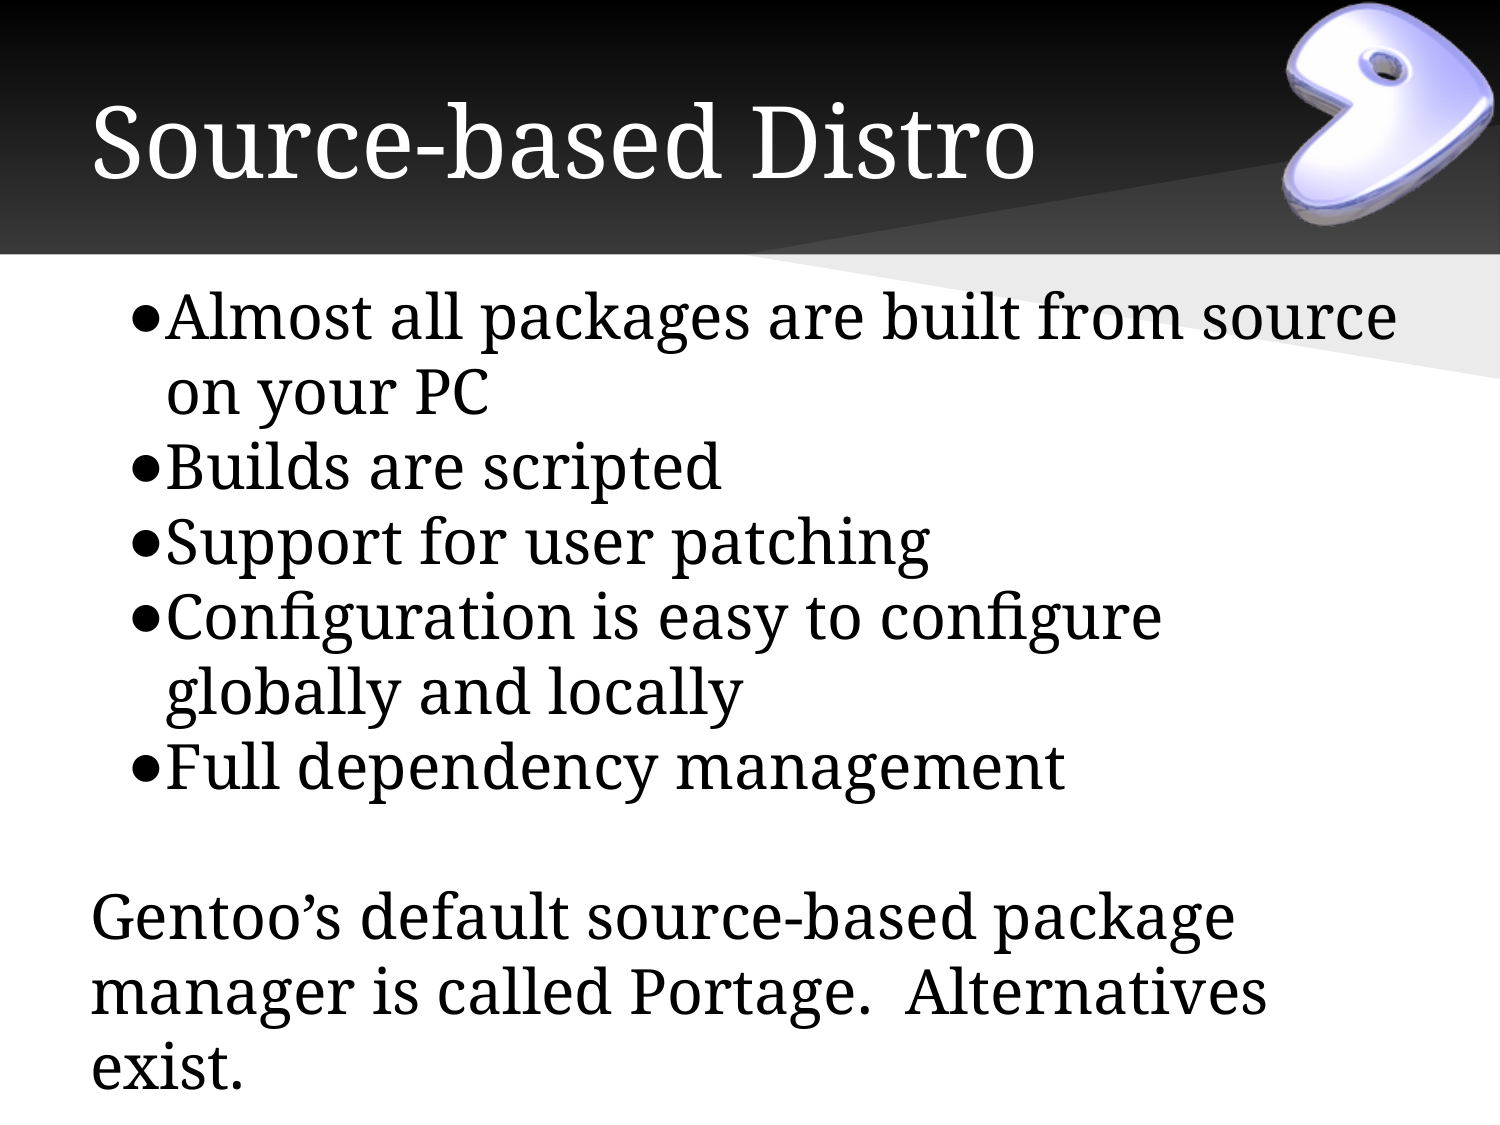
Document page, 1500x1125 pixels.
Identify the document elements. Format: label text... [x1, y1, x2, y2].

picture [1271, 0, 1500, 233]
list Almost all packages are built from source on your PC Builds are scripted Support for user patching Configuration is easy to configure globally and locally Full dependency management Gentoo’s default source-based package manager is called Portage. Alternatives exist. [75, 262, 1425, 1078]
title Source-based Distro [75, 45, 1425, 233]
